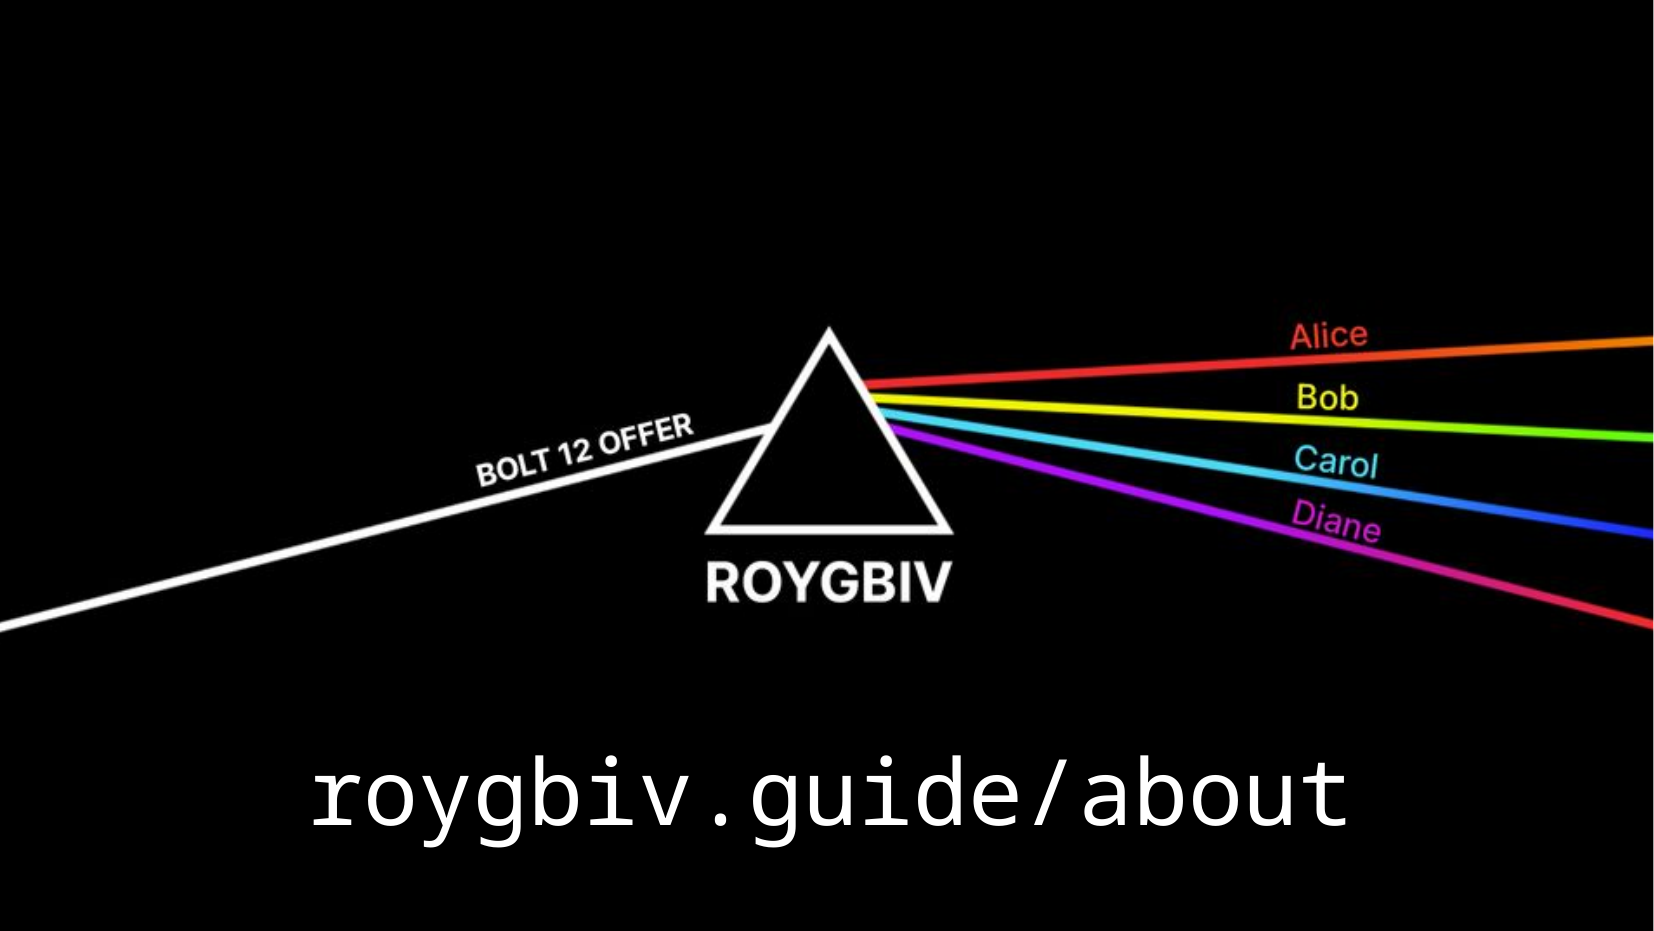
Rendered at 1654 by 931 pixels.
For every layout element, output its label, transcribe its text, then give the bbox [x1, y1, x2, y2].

title roygbiv.guide/about [86, 712, 1576, 868]
picture [0, 0, 1654, 931]
